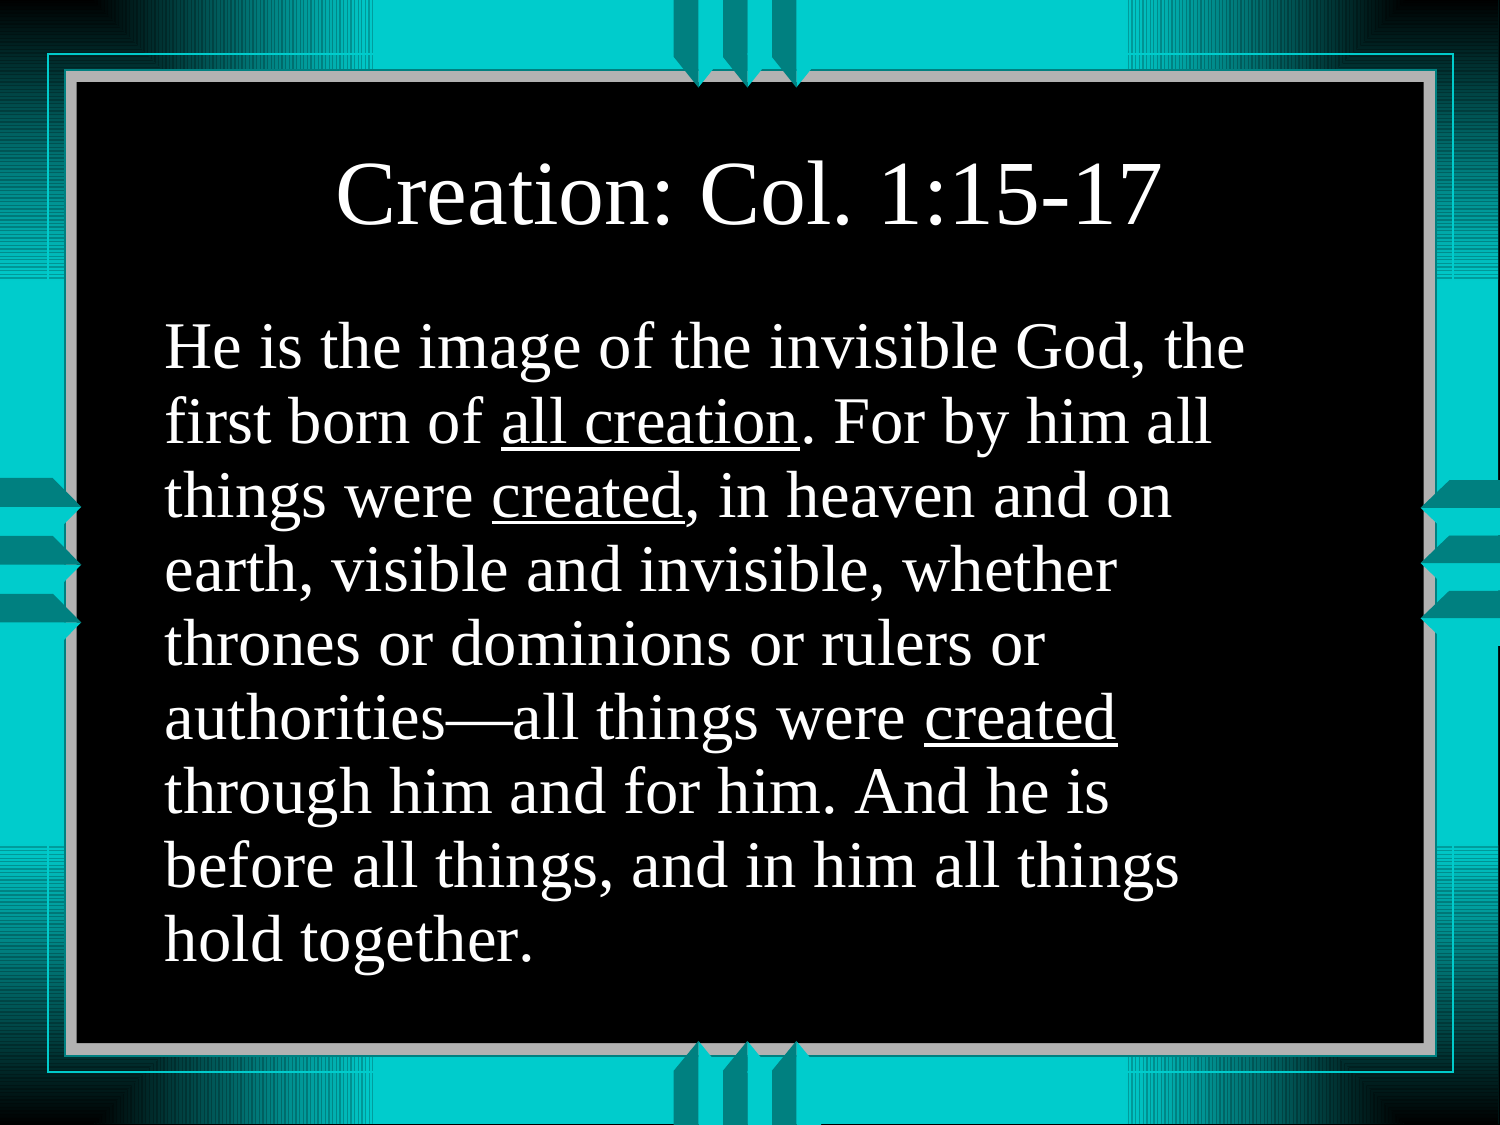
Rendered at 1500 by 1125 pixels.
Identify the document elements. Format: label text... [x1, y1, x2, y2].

text_box He is the image of the invisible God, the first born of all creation. For by him all things were created, in heaven and on earth, visible and invisible, whether thrones or dominions or rulers or authorities—all things were created through him and for him. And he is before all things, and in him all things hold together. [150, 302, 1313, 984]
title Creation: Col. 1:15-17 [112, 107, 1388, 281]
